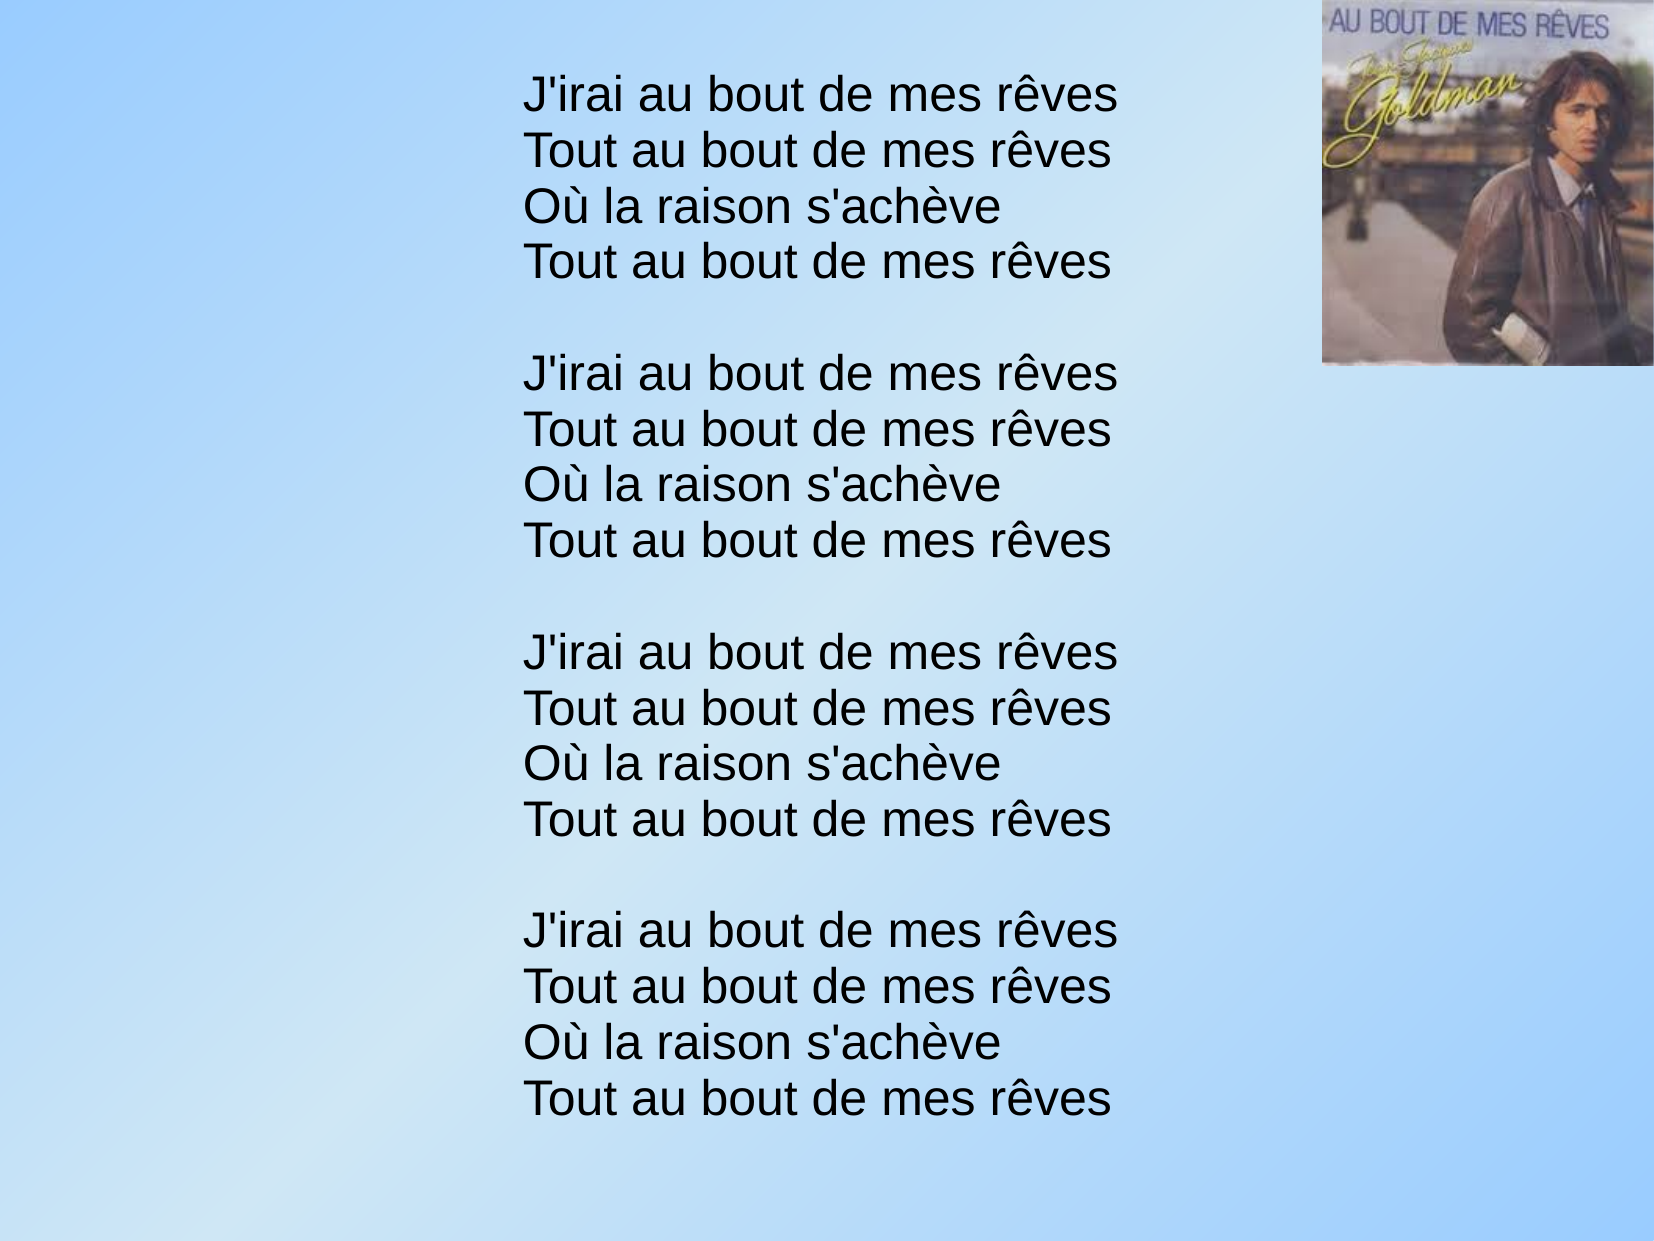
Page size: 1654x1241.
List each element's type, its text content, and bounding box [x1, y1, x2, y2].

picture [1322, 0, 1654, 366]
text_box J'irai au bout de mes rêves Tout au bout de mes rêves Où la raison s'achève Tout au bout de mes rêves J'irai au bout de mes rêves Tout au bout de mes rêves Où la raison s'achève Tout au bout de mes rêves J'irai au bout de mes rêves Tout au bout de mes rêves Où la raison s'achève Tout au bout de mes rêves J'irai au bout de mes rêves Tout au bout de mes rêves Où la raison s'achève Tout au bout de mes rêves [508, 59, 1134, 1241]
